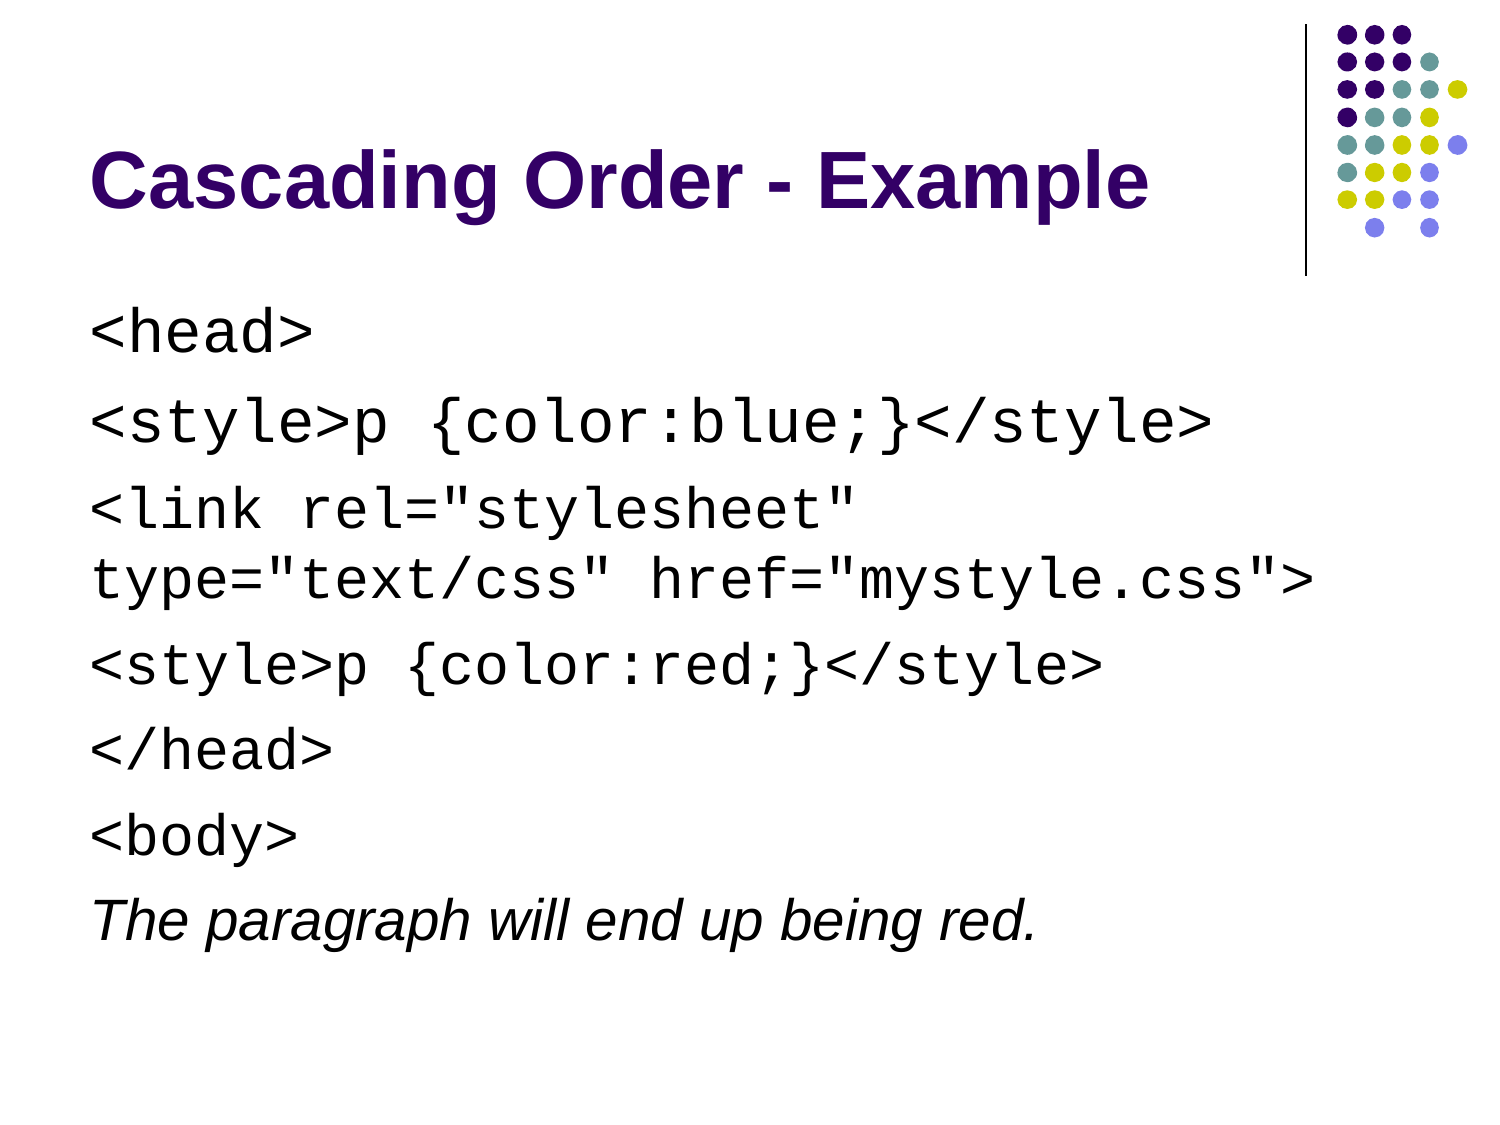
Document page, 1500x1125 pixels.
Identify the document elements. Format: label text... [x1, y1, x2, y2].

title Cascading Order - Example [74, 20, 1313, 233]
list <head> <style>p {color:blue;}</style> <link rel="stylesheet" type="text/css" href="mystyle.css"> <style>p {color:red;}</style> </head> <body> The paragraph will end up being red. [75, 282, 1426, 1006]
